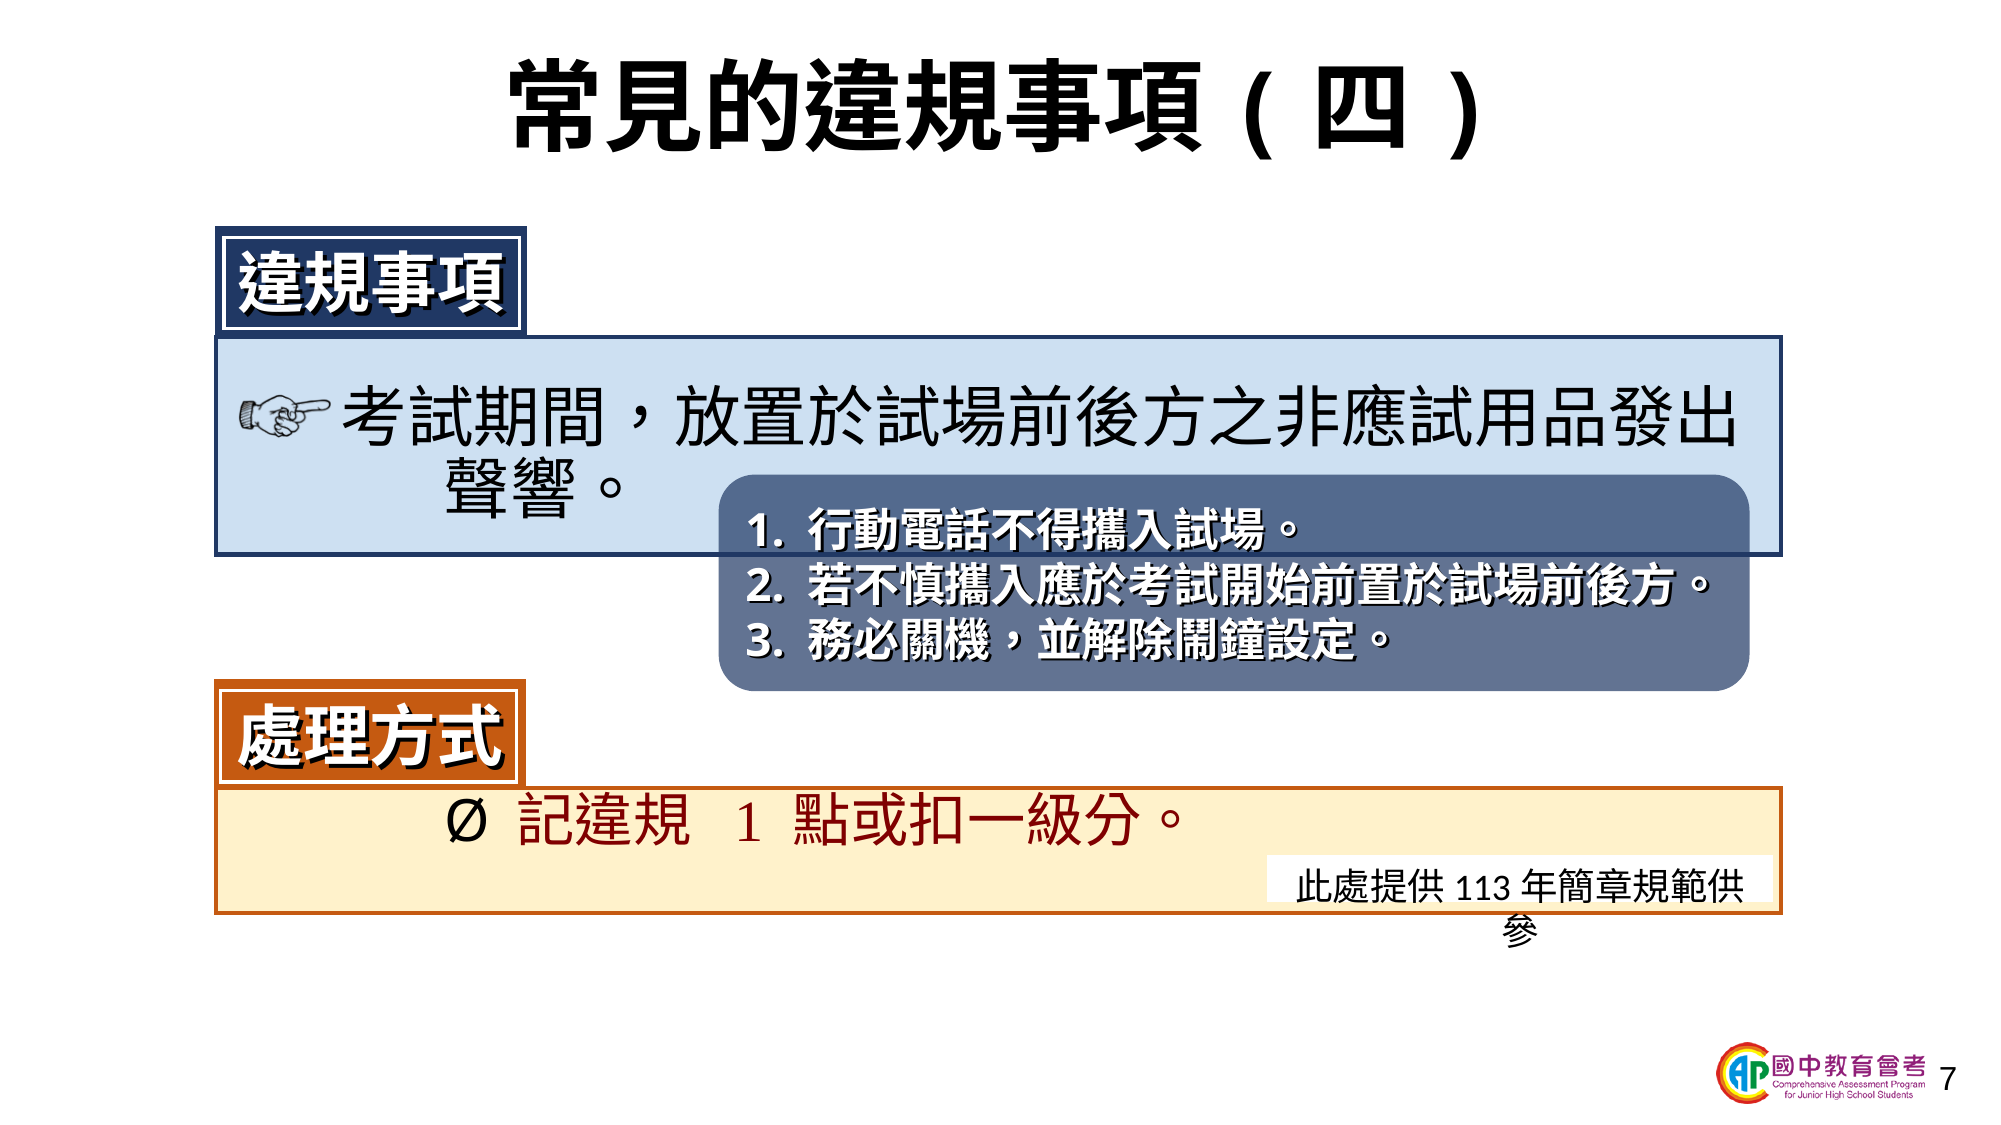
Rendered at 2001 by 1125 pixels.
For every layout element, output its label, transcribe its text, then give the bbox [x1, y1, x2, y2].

text_box [216, 788, 222, 913]
text_box 違規事項 [215, 226, 527, 335]
text_box 7 [1923, 1047, 2000, 1108]
text_box 處理方式 [214, 679, 222, 788]
text_box 考試期間，放置於試場前後方之非應試用品發出聲響。 記違規 1 點或扣一級分。 [222, 375, 1777, 1048]
text_box [216, 337, 1781, 554]
text_box [1777, 788, 1781, 913]
title 常見的違規事項(四) [137, 2, 1863, 220]
text_box 1. 行動電話不得攜入試場。 2. 若不慎攜入應於考試開始前置於試場前後方。 3. 務必關機，並解除鬧鐘設定。 [718, 474, 1750, 692]
